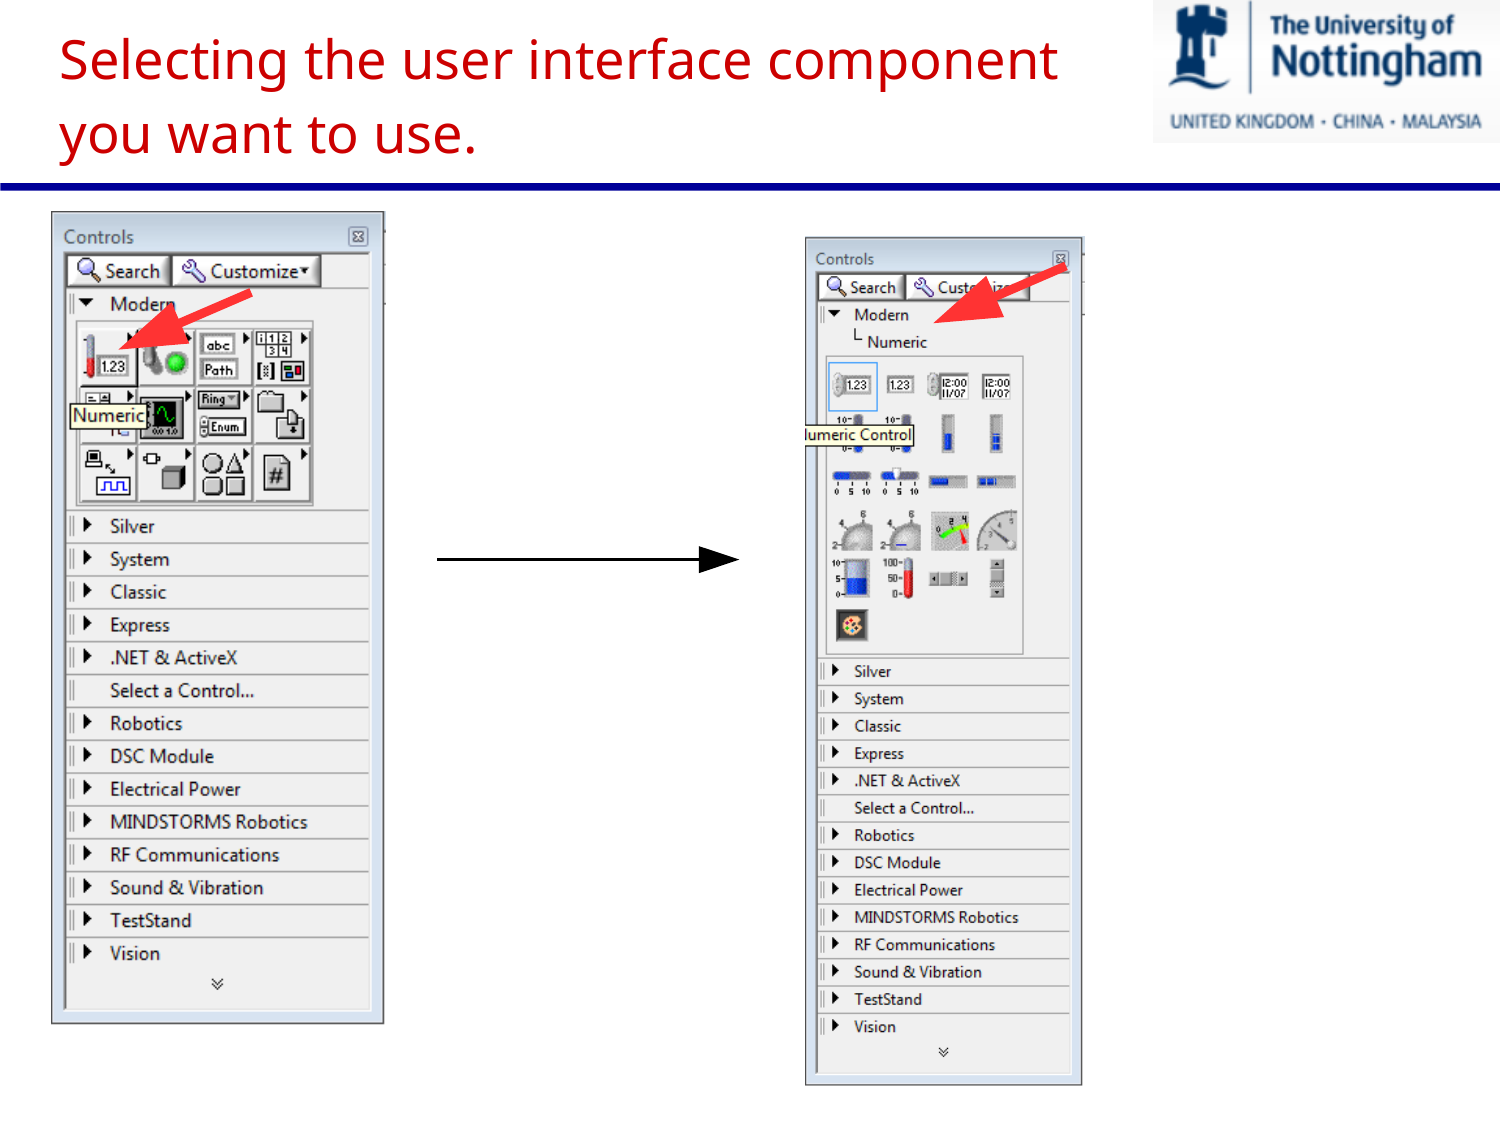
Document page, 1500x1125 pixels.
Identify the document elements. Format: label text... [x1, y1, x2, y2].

picture [1153, 0, 1500, 143]
picture [51, 211, 386, 1026]
title Selecting the user interface component you want to use. [59, 32, 1160, 159]
picture [805, 236, 1085, 1087]
